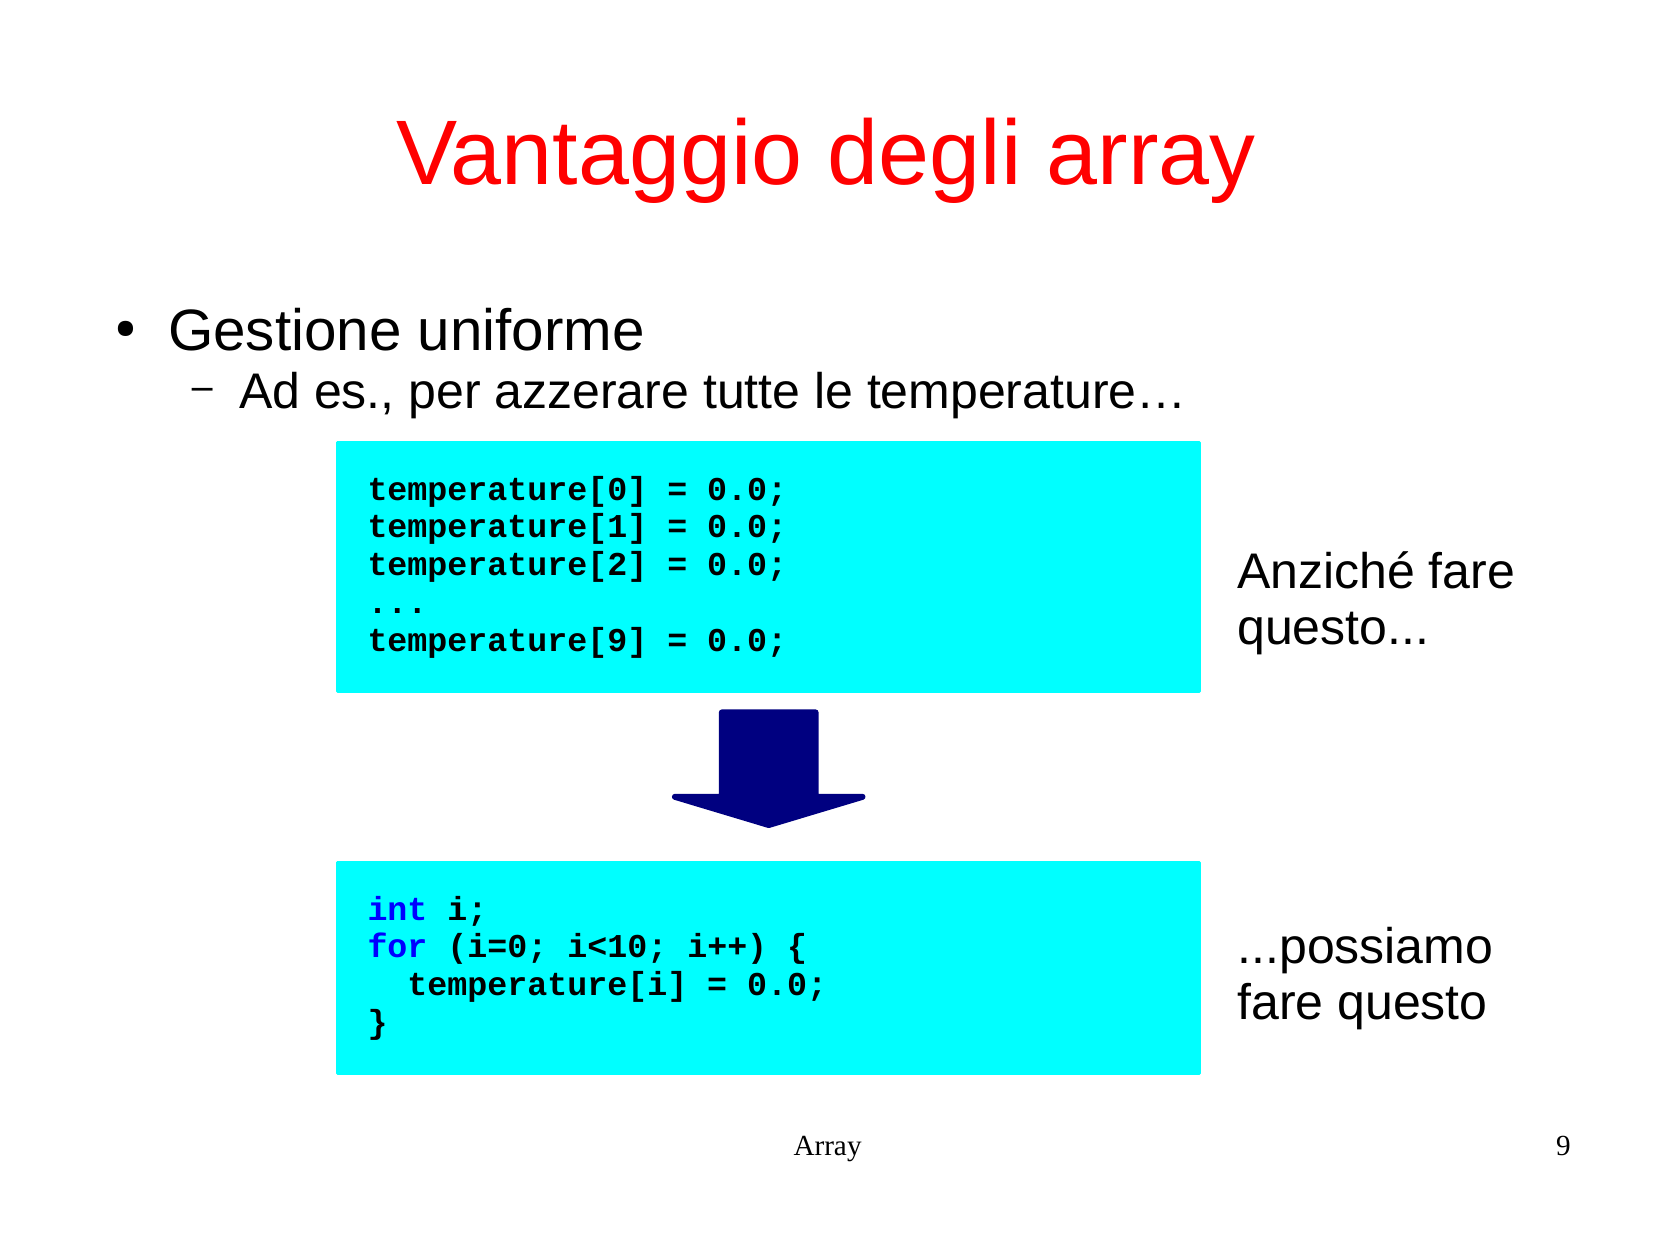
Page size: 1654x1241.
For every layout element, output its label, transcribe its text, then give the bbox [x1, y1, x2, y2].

text_box temperature[0] = 0.0; temperature[1] = 0.0; temperature[2] = 0.0; ... temperature[9] = 0.0; [337, 442, 1200, 692]
text_box int i; for (i=0; i<10; i++) { temperature[i] = 0.0; } [337, 862, 1200, 1074]
list Gestione uniforme Ad es., per azzerare tutte le temperature… [82, 290, 1571, 1109]
text_box [674, 712, 863, 826]
text_box Anziché fare questo... [1237, 543, 1538, 676]
title Vantaggio degli array [82, 49, 1571, 257]
text_box ...possiamo fare questo [1237, 918, 1575, 1051]
